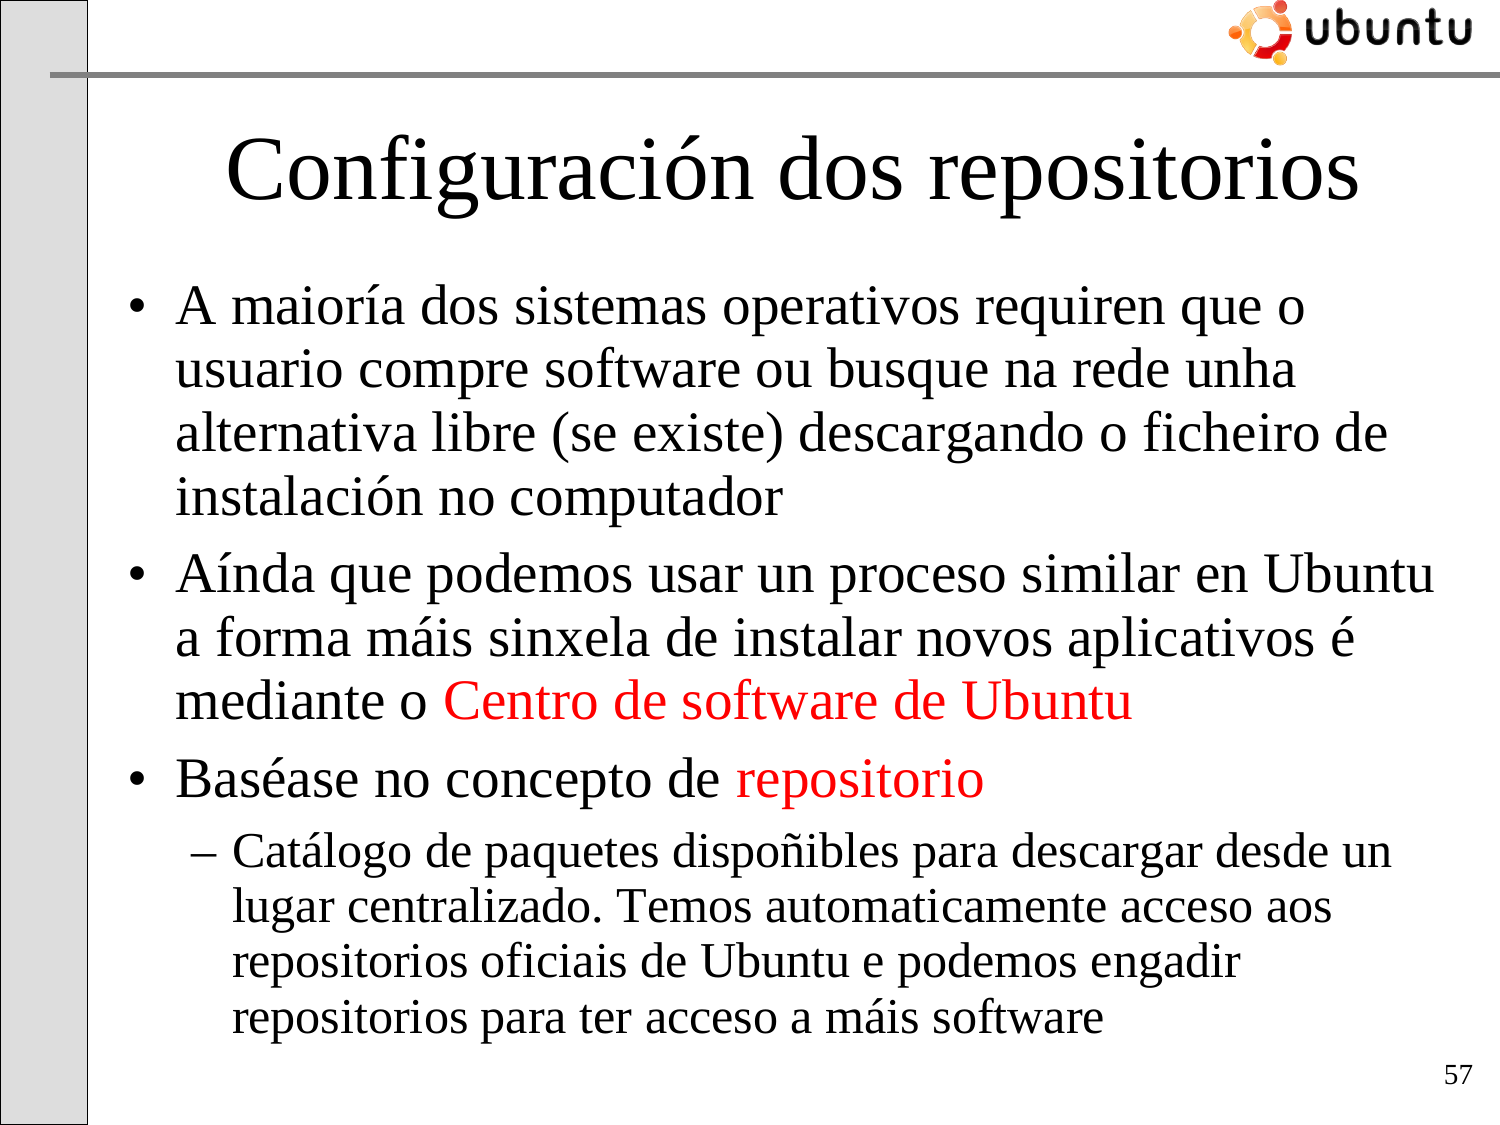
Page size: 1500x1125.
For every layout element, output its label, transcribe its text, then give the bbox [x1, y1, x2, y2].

picture [1221, 0, 1483, 71]
title Configuración dos repositorios [112, 99, 1477, 237]
list A maioría dos sistemas operativos requiren que o usuario compre software ou busque na rede unha alternativa libre (se existe) descargando o ficheiro de instalación no computador Aínda que podemos usar un proceso similar en Ubuntu a forma máis sinxela de instalar novos aplicativos é mediante o Centro de software de Ubuntu Baséase no concepto de repositorio Catálogo de paquetes dispoñibles para descargar desde un lugar centralizado. Temos automaticamente acceso aos repositorios oficiais de Ubuntu e podemos engadir repositorios para ter acceso a máis software [112, 265, 1477, 1063]
